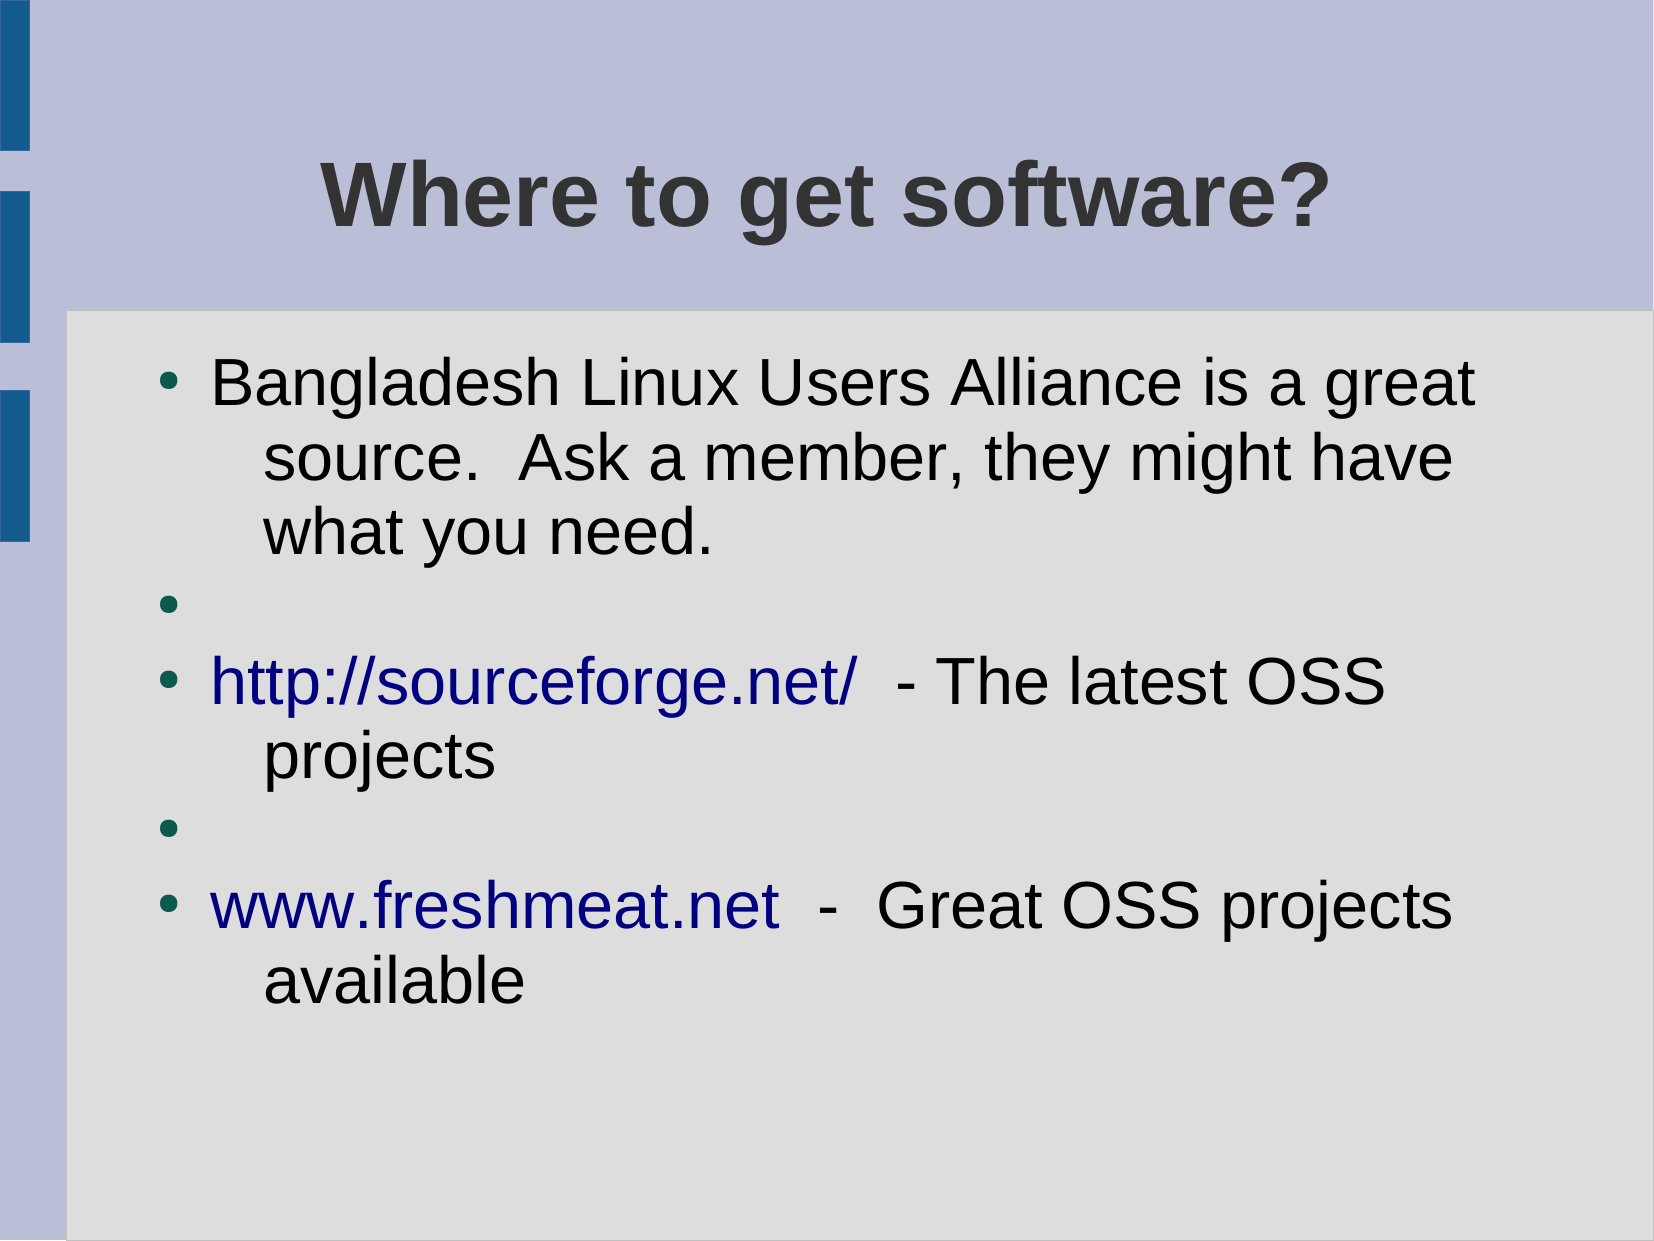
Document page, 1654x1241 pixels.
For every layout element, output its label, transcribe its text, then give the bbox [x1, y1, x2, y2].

list Bangladesh Linux Users Alliance is a great source. Ask a member, they might have what you need. http://sourceforge.net/ - The latest OSS projects www.freshmeat.net - Great OSS projects available [121, 344, 1534, 1127]
title Where to get software? [121, 91, 1534, 299]
